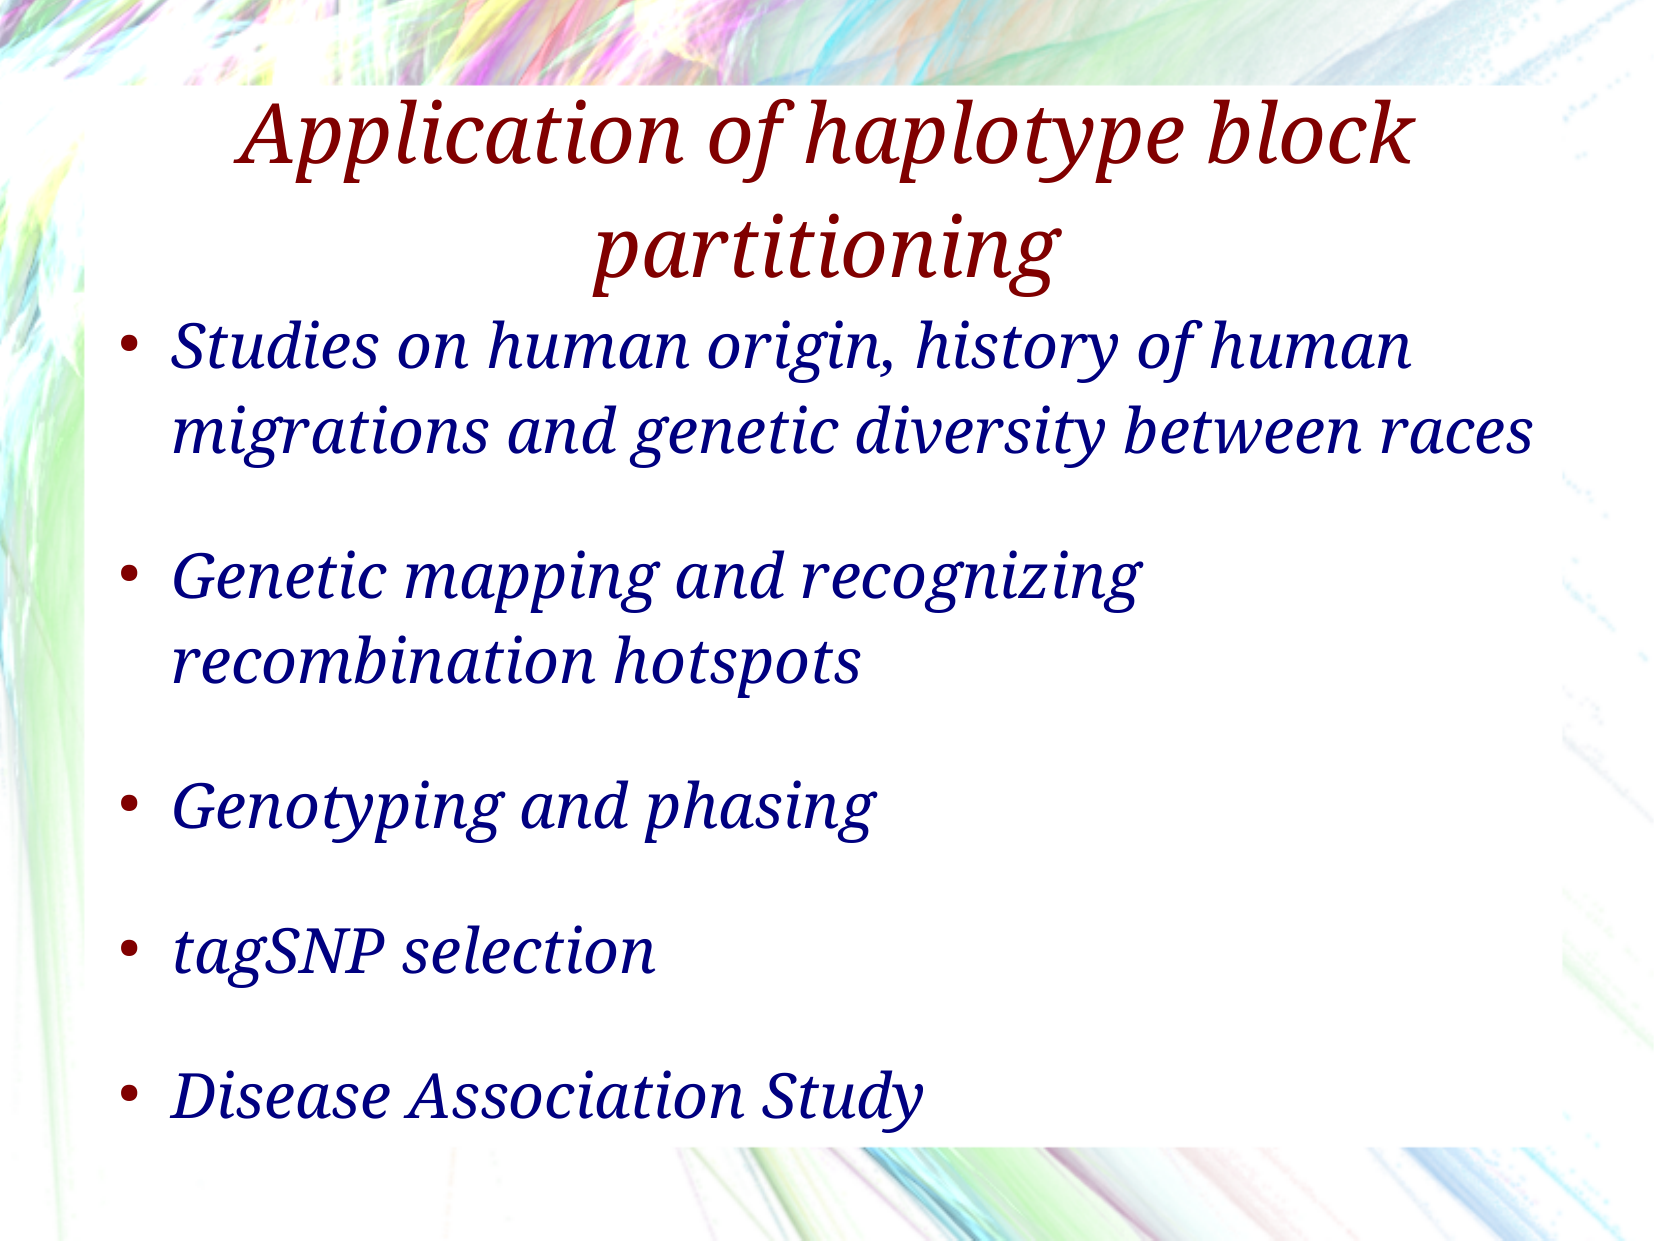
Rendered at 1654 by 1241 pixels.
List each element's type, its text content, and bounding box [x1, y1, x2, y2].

picture [0, 0, 1654, 1241]
title Application of haplotype block partitioning [82, 92, 1571, 285]
list Studies on human origin, history of human migrations and genetic diversity between races Genetic mapping and recognizing recombination hotspots Genotyping and phasing tagSNP selection Disease Association Study [100, 302, 1554, 1118]
